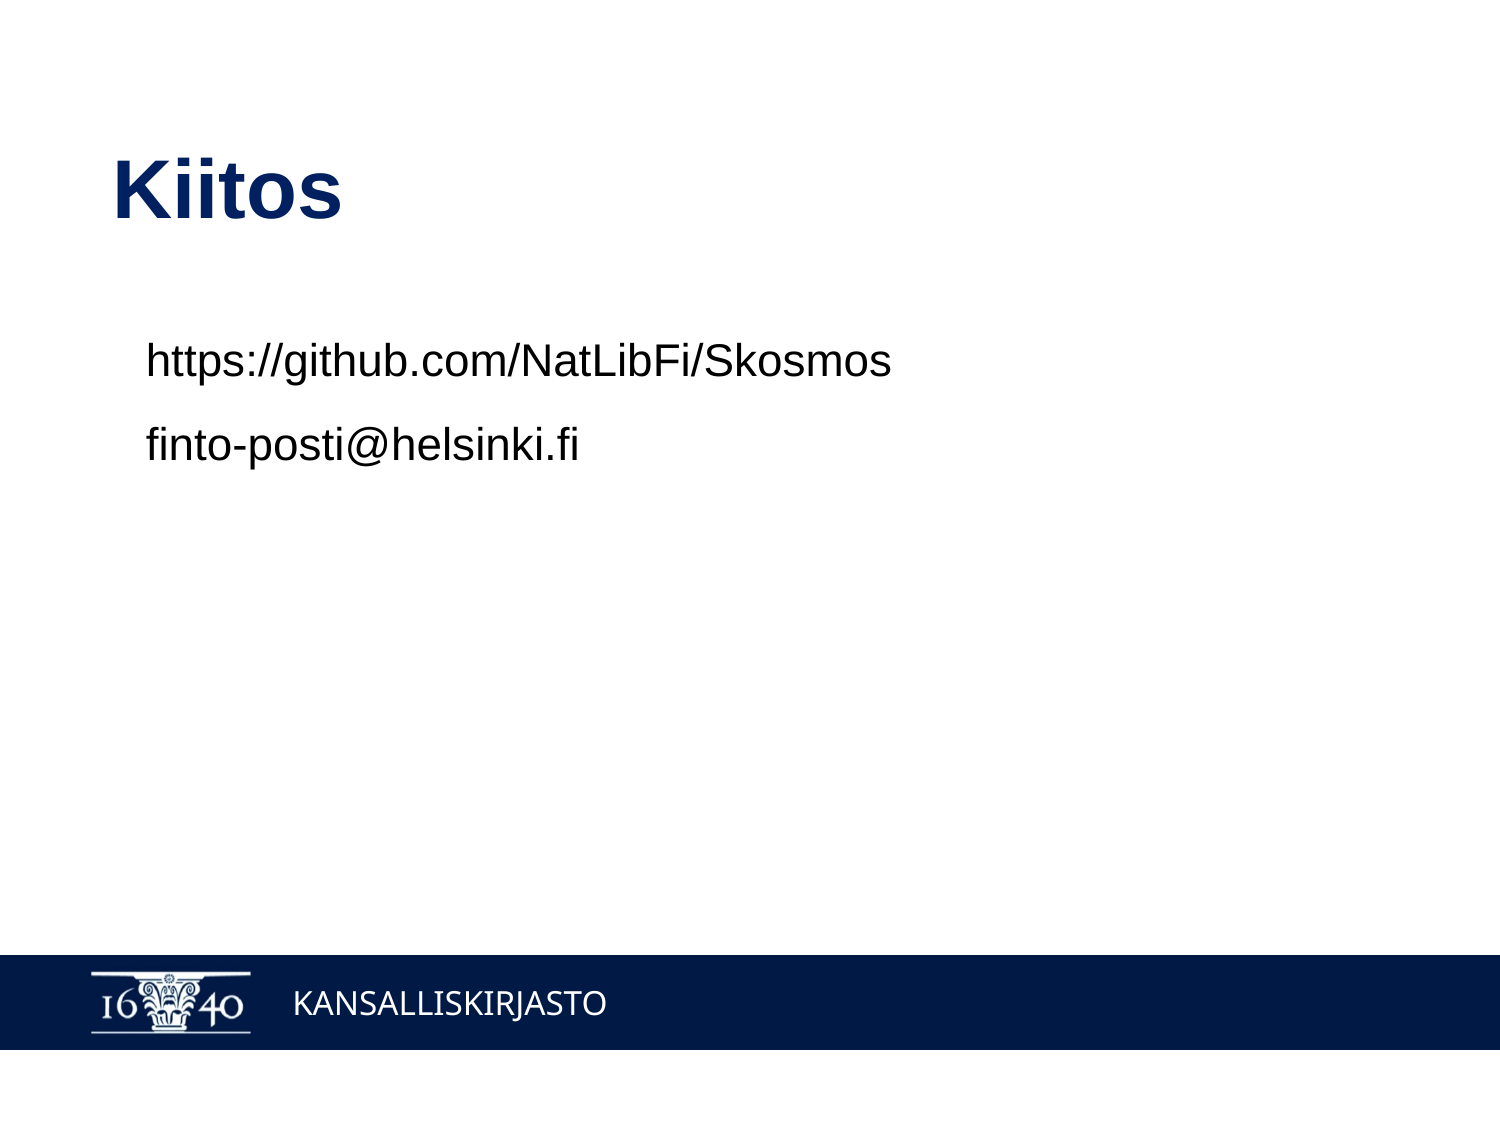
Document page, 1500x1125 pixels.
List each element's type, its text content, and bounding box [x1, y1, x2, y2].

picture [0, 955, 1500, 1050]
text_box https://github.com/NatLibFi/Skosmos finto-posti@helsinki.fi [75, 330, 1425, 916]
text_box Kiitos [112, 64, 1388, 306]
